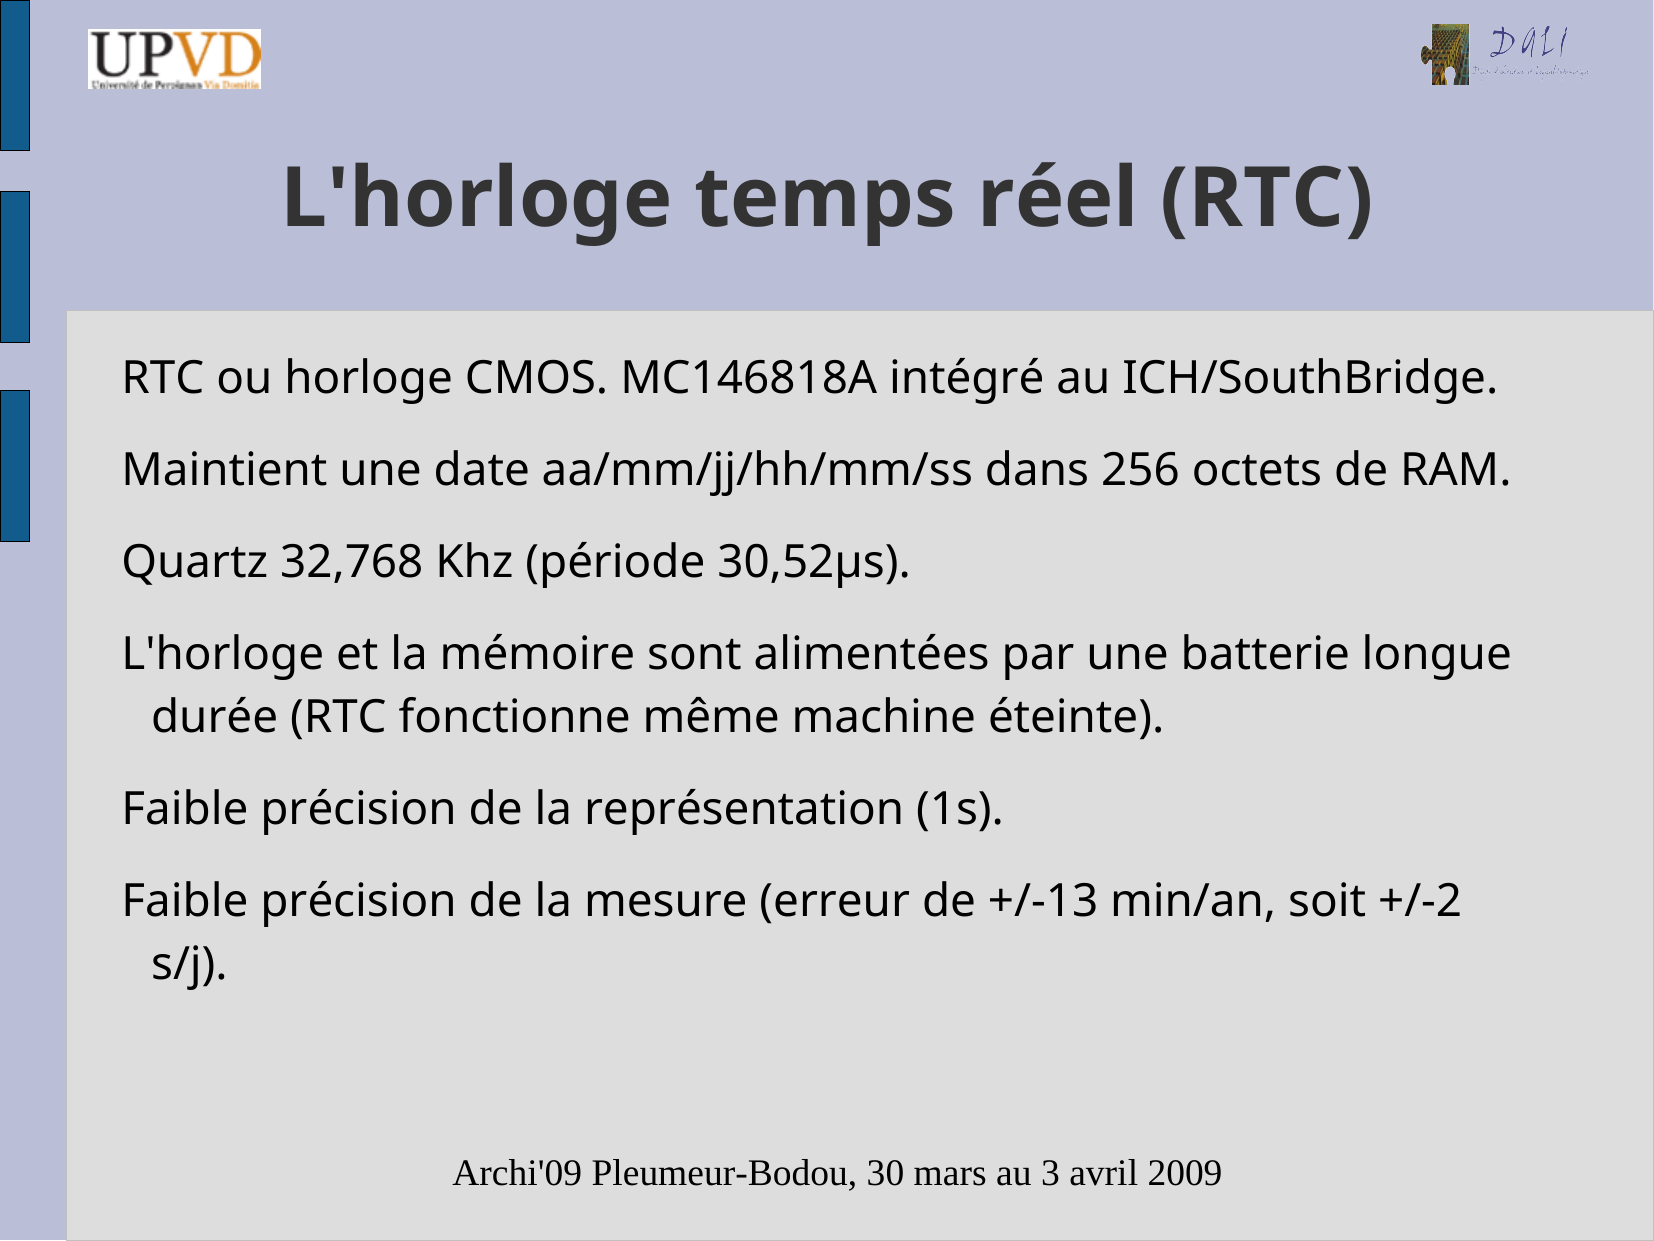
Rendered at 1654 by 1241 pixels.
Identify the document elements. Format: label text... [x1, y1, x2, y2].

text_box Archi'09 Pleumeur-Bodou, 30 mars au 3 avril 2009 [452, 1151, 1226, 1204]
list RTC ou horloge CMOS. MC146818A intégré au ICH/SouthBridge. Maintient une date aa/mm/jj/hh/mm/ss dans 256 octets de RAM. Quartz 32,768 Khz (période 30,52µs). L'horloge et la mémoire sont alimentées par une batterie longue durée (RTC fonctionne même machine éteinte). Faible précision de la représentation (1s). Faible précision de la mesure (erreur de +/-13 min/an, soit +/-2 s/j). [121, 344, 1534, 1127]
picture [88, 29, 261, 89]
title L'horloge temps réel (RTC) [121, 91, 1534, 299]
picture [1420, 24, 1593, 85]
